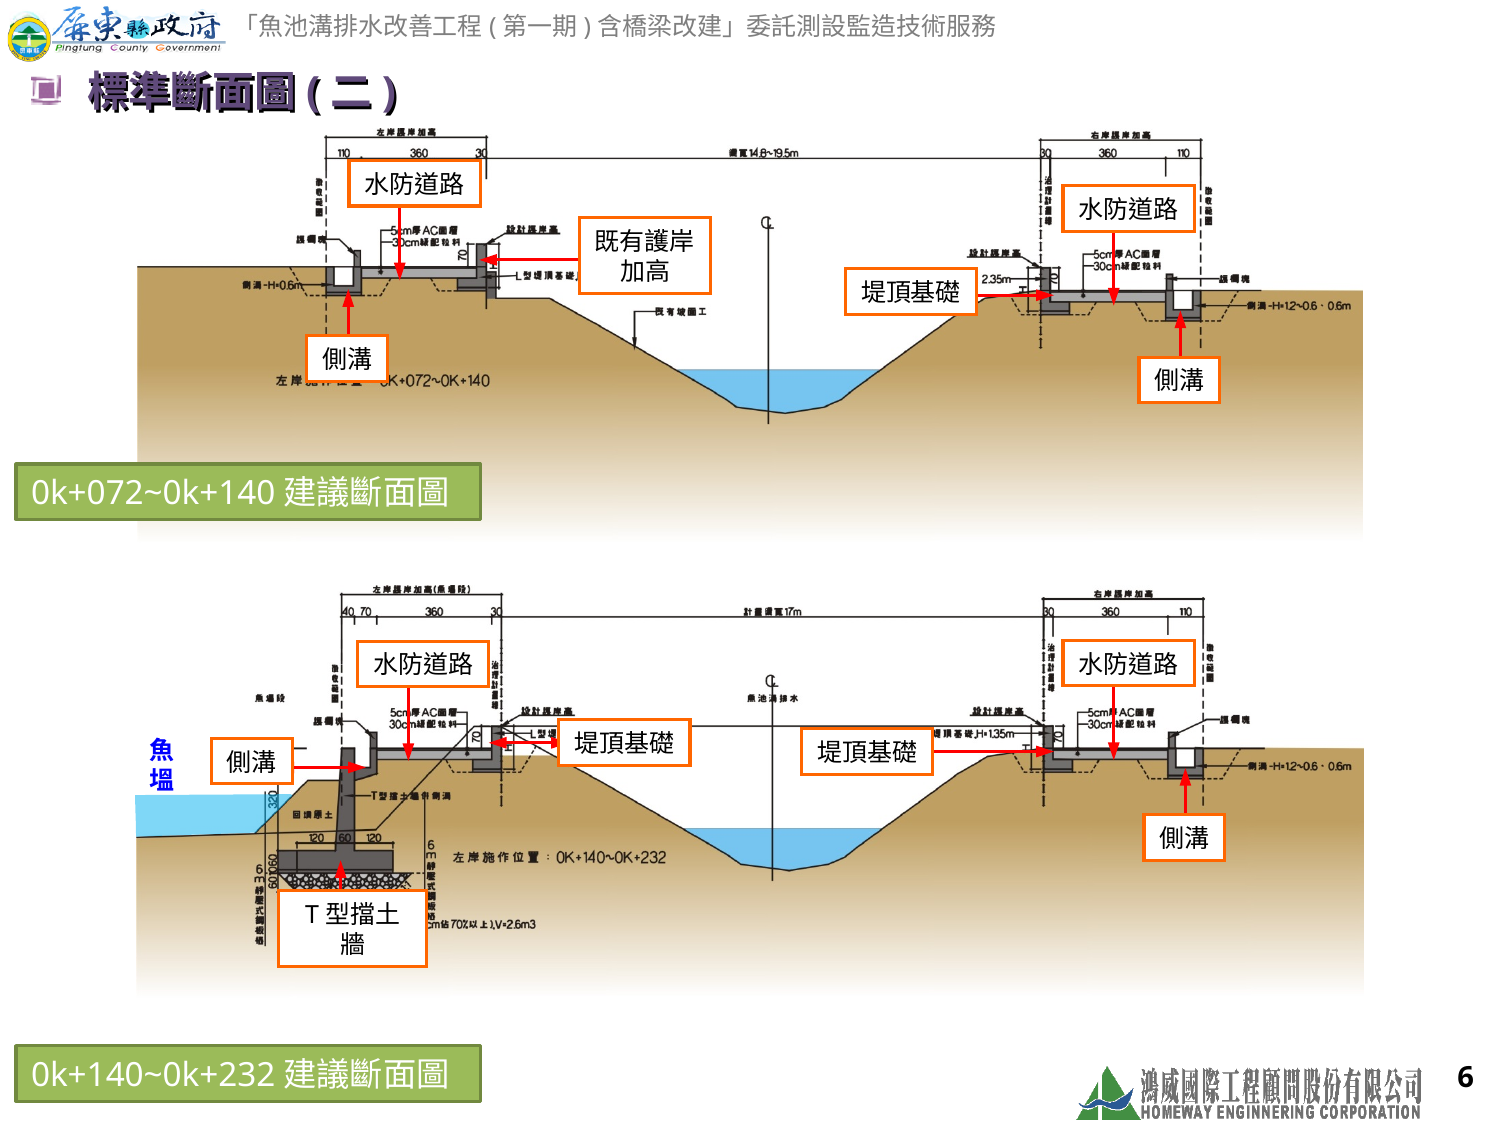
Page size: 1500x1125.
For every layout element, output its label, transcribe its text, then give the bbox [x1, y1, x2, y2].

text_box T型擋土牆 [278, 905, 427, 952]
text_box 堤頂基礎 [801, 728, 933, 775]
text_box 側溝 [306, 335, 388, 382]
text_box 水防道路 [1062, 640, 1195, 686]
text_box 標準斷面圖(二) [16, 57, 422, 124]
text_box 側溝 [1144, 814, 1225, 861]
text_box [135, 794, 293, 837]
picture [136, 128, 1364, 1060]
text_box 0k+072~0k+140建議斷面圖 [16, 463, 481, 520]
text_box 水防道路 [357, 641, 489, 687]
text_box 0k+140~0k+232建議斷面圖 [16, 1045, 481, 1102]
text_box 側溝 [1138, 357, 1220, 403]
text_box 水防道路 [348, 160, 481, 206]
text_box 魚 塭 [105, 726, 219, 773]
text_box 既有護岸加高 [579, 217, 711, 294]
text_box 側溝 [211, 738, 293, 784]
text_box 堤頂基礎 [845, 268, 977, 315]
text_box 水防道路 [1062, 185, 1195, 232]
text_box 堤頂基礎 [558, 719, 690, 766]
text_box 5 [1429, 1051, 1500, 1111]
